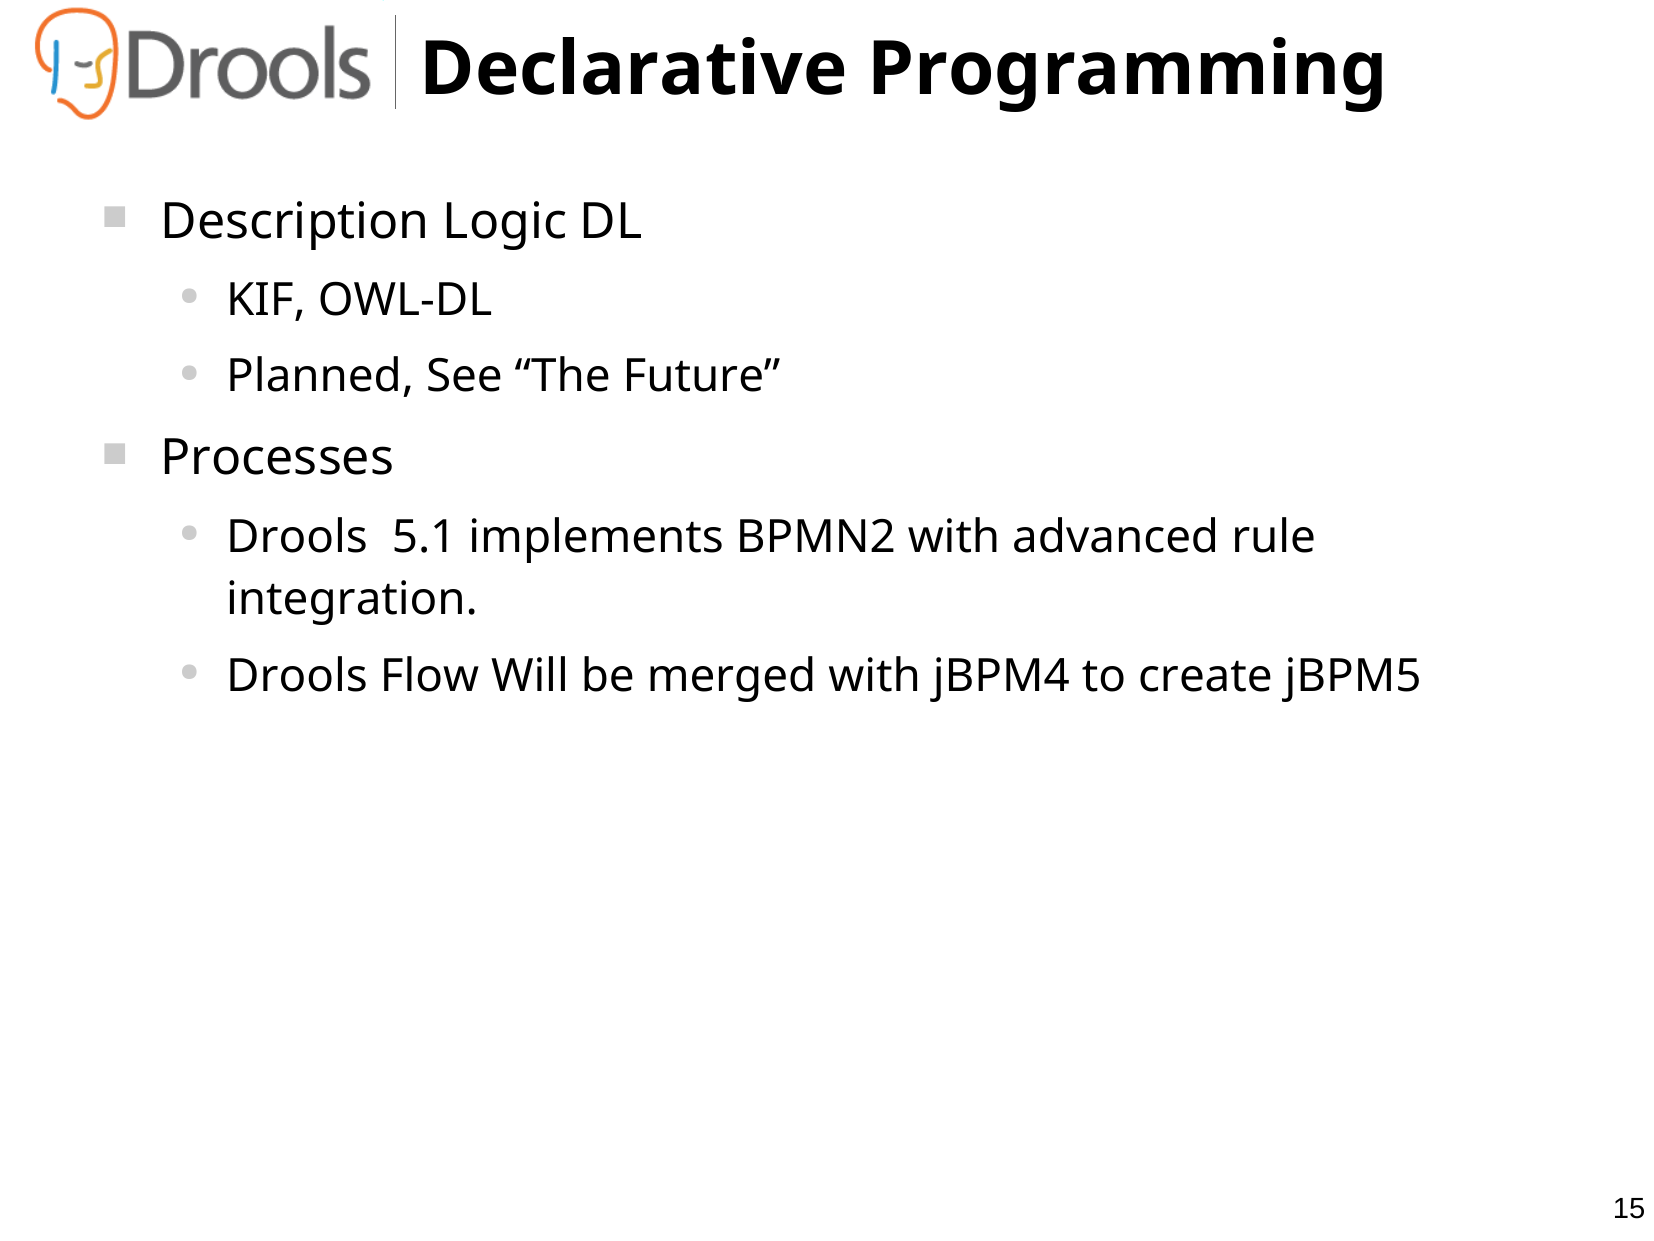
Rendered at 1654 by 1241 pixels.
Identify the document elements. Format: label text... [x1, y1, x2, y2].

list Description Logic DL KIF, OWL-DL Planned, See “The Future” Processes Drools 5.1 implements BPMN2 with advanced rule integration. Drools Flow Will be merged with jBPM4 to create jBPM5 [104, 184, 1517, 952]
picture [29, 0, 384, 126]
title Declarative Programming [419, 12, 1630, 118]
